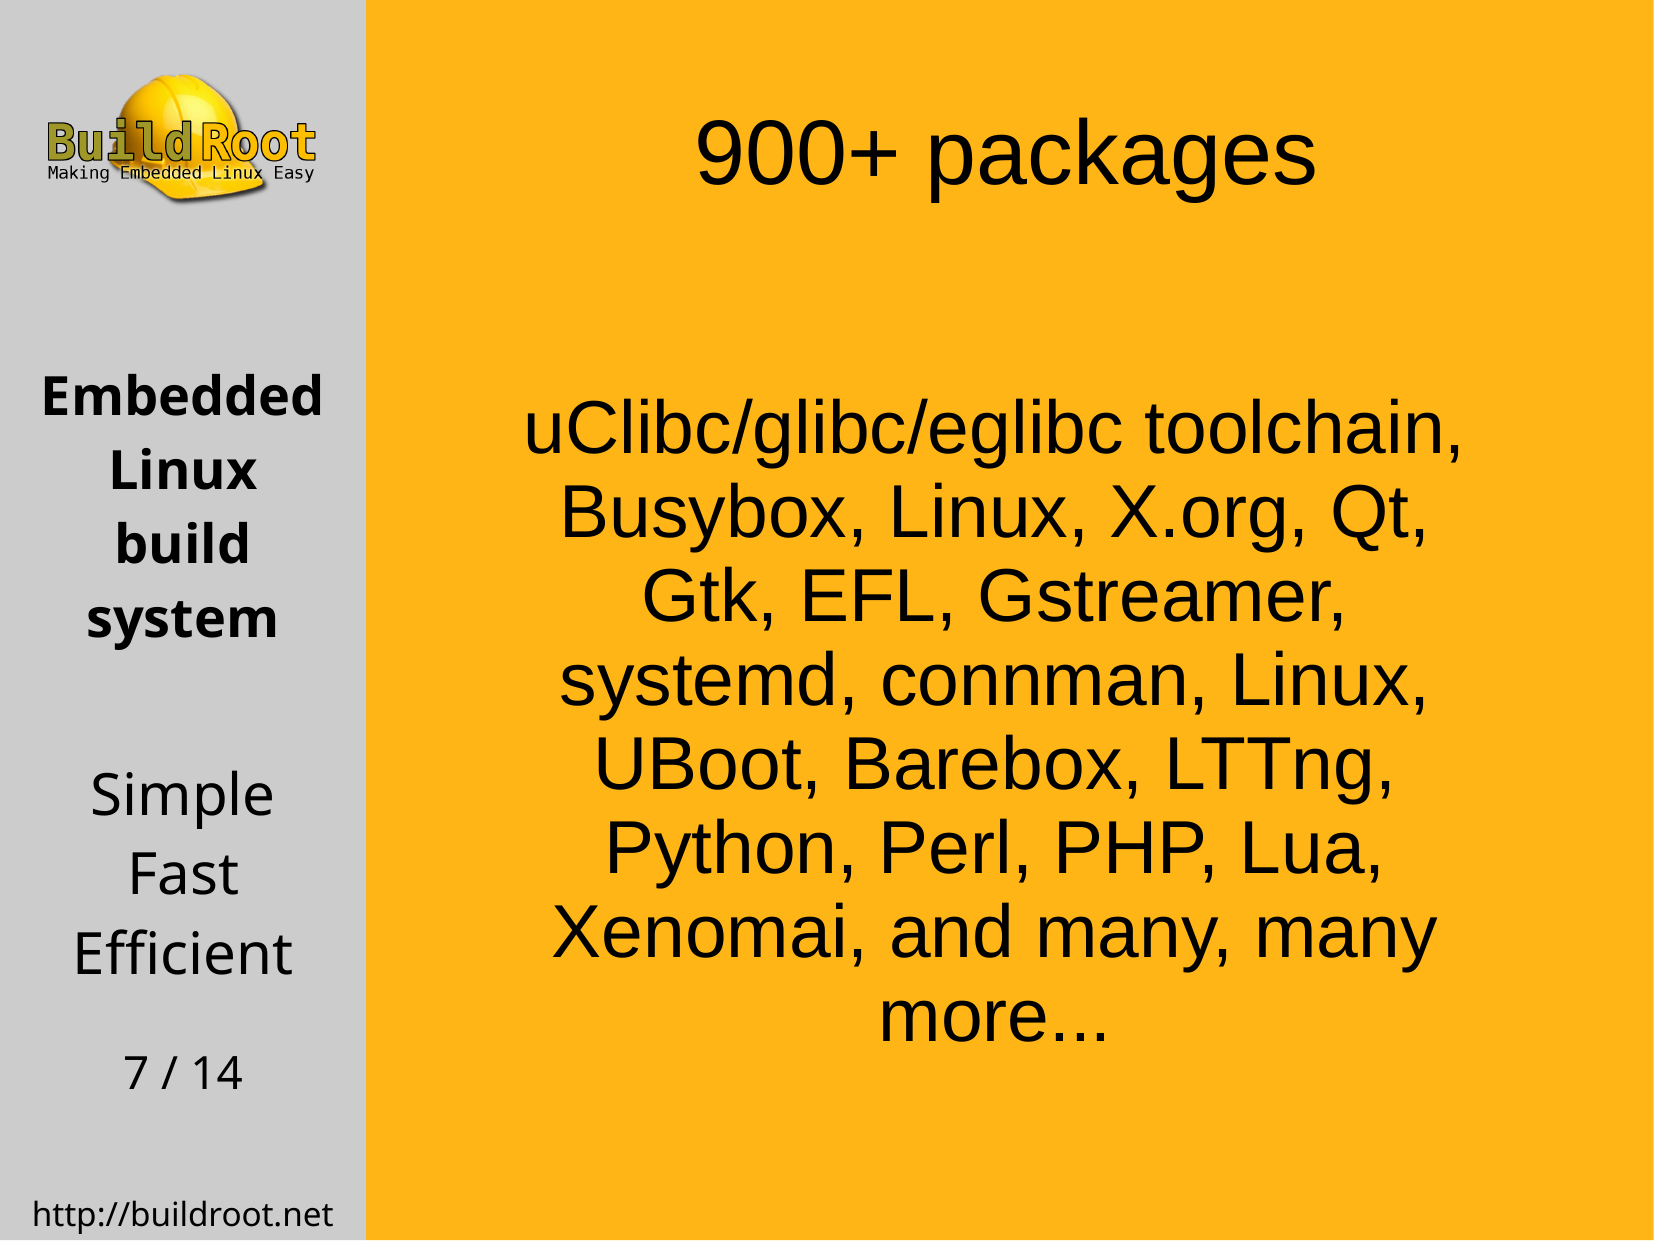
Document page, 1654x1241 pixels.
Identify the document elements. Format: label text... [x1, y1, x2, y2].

picture [21, 54, 349, 219]
title 900+ packages [442, 49, 1571, 257]
text_box uClibc/glibc/eglibc toolchain, Busybox, Linux, X.org, Qt, Gtk, EFL, Gstreamer, systemd, connman, Linux, UBoot, Barebox, LTTng, Python, Perl, PHP, Lua, Xenomai, and many, many more... [466, 377, 1524, 1065]
